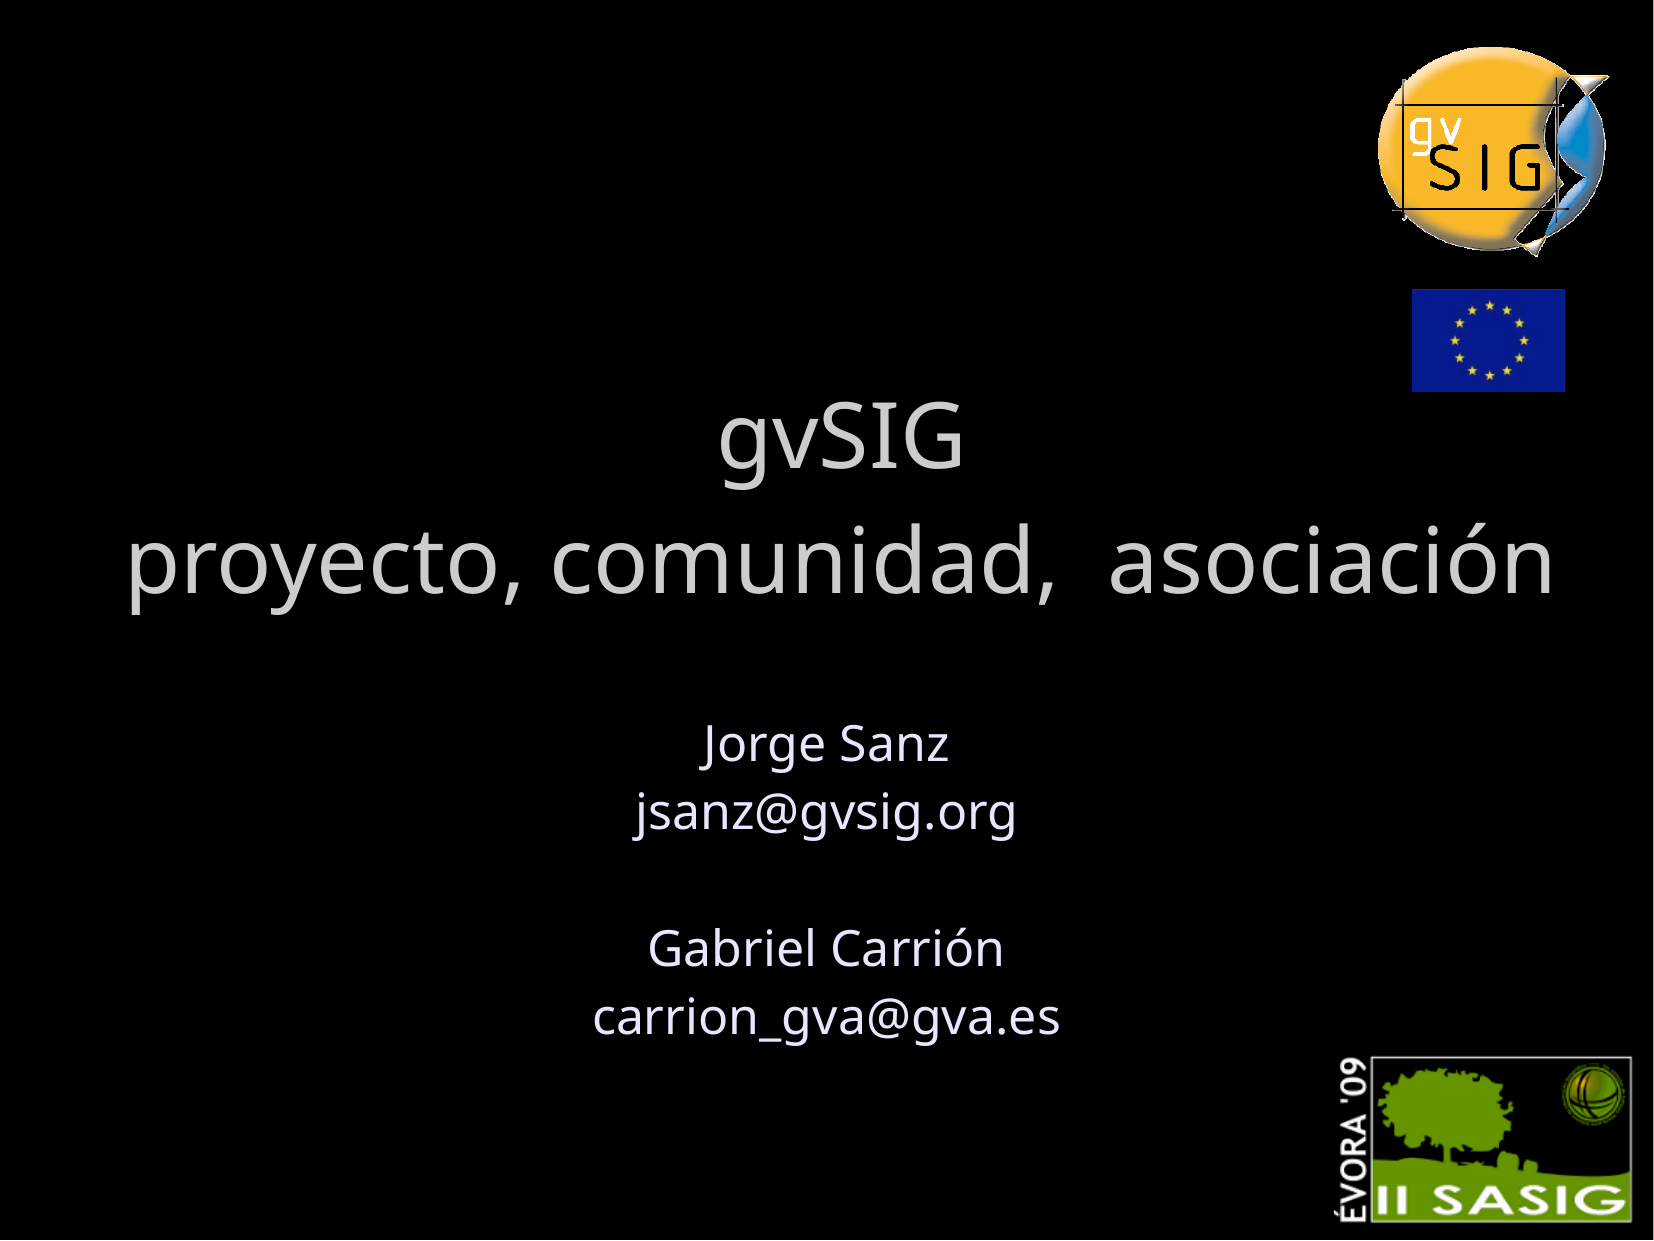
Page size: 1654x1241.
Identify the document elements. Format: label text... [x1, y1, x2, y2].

picture [1412, 289, 1565, 392]
title gvSIG proyecto, comunidad, asociación [44, 382, 1639, 609]
picture [1328, 1048, 1638, 1229]
picture [1373, 44, 1610, 258]
subtitle Jorge Sanz jsanz@gvsig.org Gabriel Carrión carrion_gva@gva.es [82, 634, 1571, 1123]
